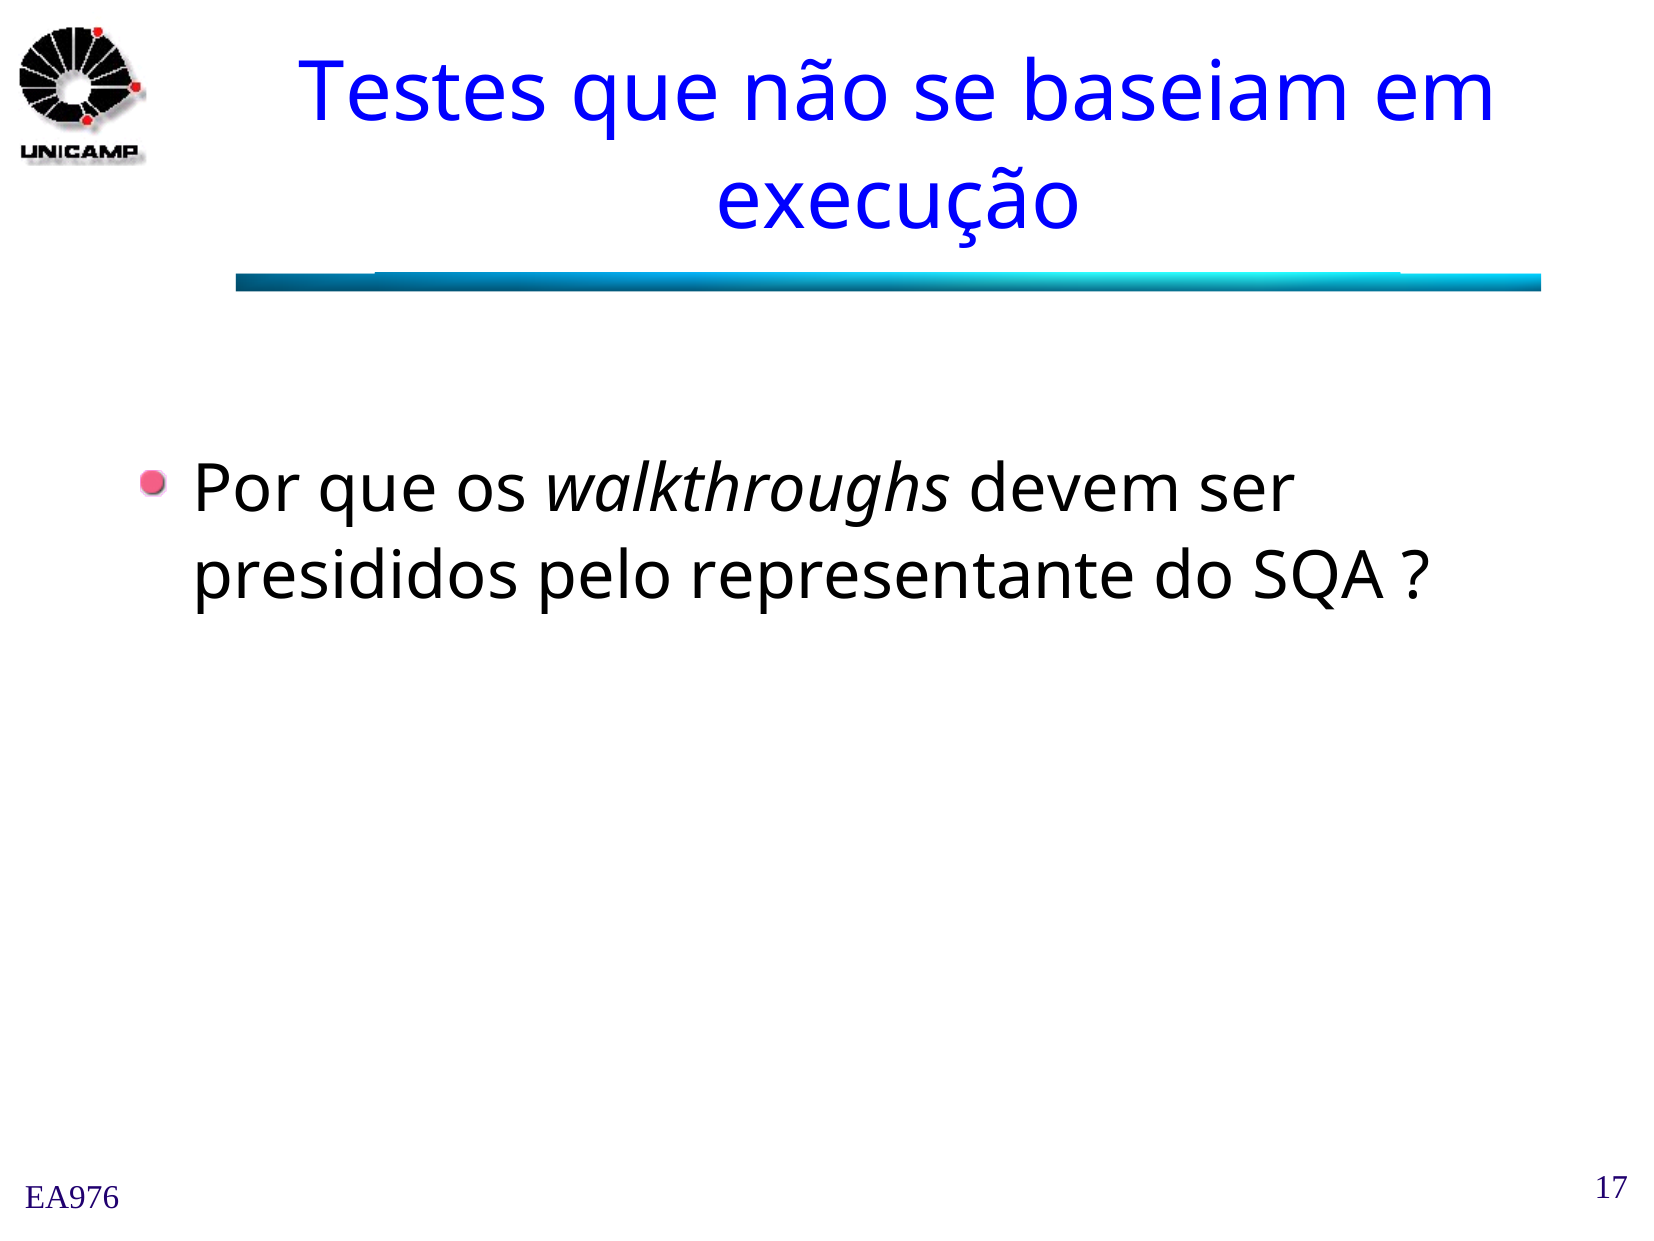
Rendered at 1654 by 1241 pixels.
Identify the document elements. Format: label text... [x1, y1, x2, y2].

list Por que os walkthroughs devem ser presididos pelo representante do SQA ? [121, 442, 1534, 1182]
title Testes que não se baseiam em execução [264, 21, 1534, 250]
picture [125, 272, 1654, 295]
